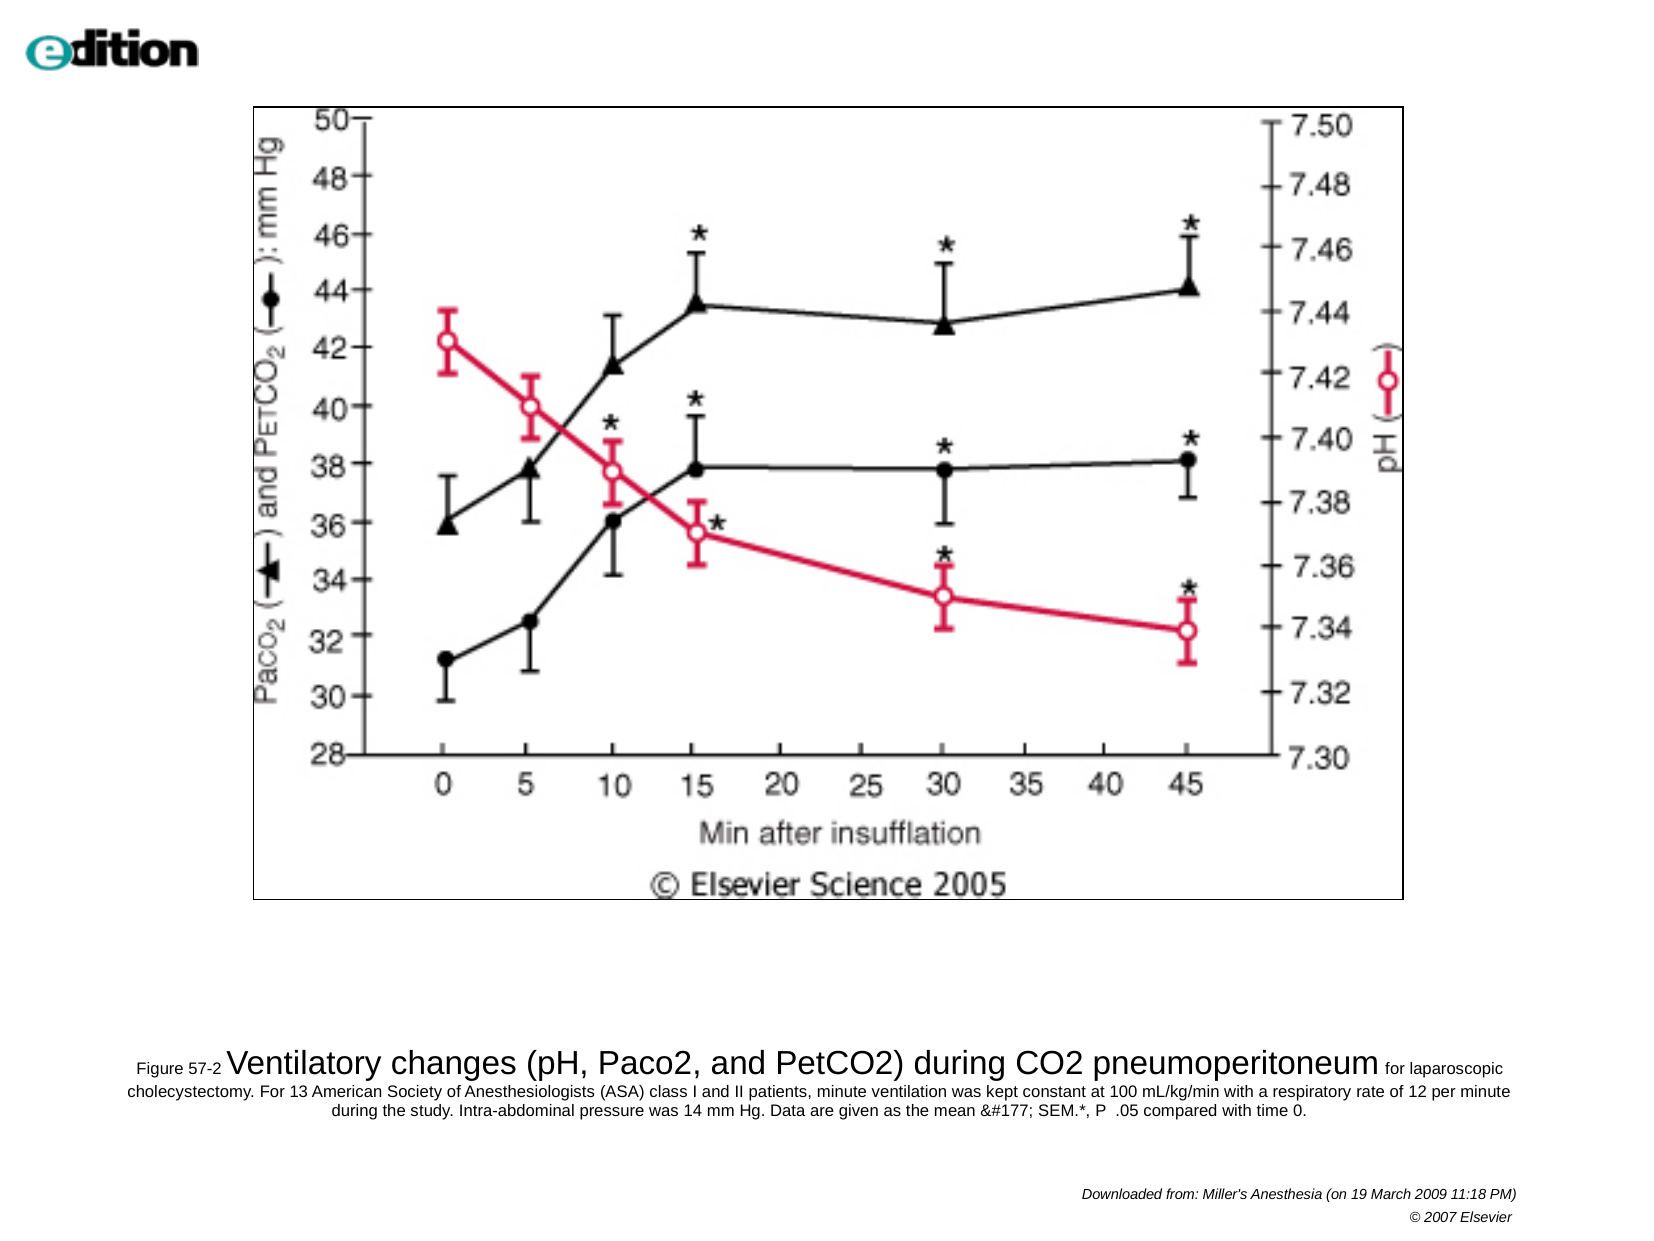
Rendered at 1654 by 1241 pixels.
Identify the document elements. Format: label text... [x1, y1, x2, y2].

picture [19, 20, 199, 78]
text_box Downloaded from: Miller's Anesthesia (on 19 March 2009 11:18 PM) [724, 1178, 1532, 1211]
picture [254, 107, 1403, 899]
text_box © 2007 Elsevier [723, 1201, 1531, 1234]
text_box Figure 57-2 Ventilatory changes (pH, Paco2, and PetCO2) during CO2 pneumoperitoneum for laparoscopic cholecystectomy. For 13 American Society of Anesthesiologists (ASA) class I and II patients, minute ventilation was kept constant at 100 mL/kg/min with a respiratory rate of 12 per minute during the study. Intra-abdominal pressure was 14 mm Hg. Data are given as the mean &#177; SEM.*, P .05 compared with time 0. [110, 1037, 1530, 1128]
